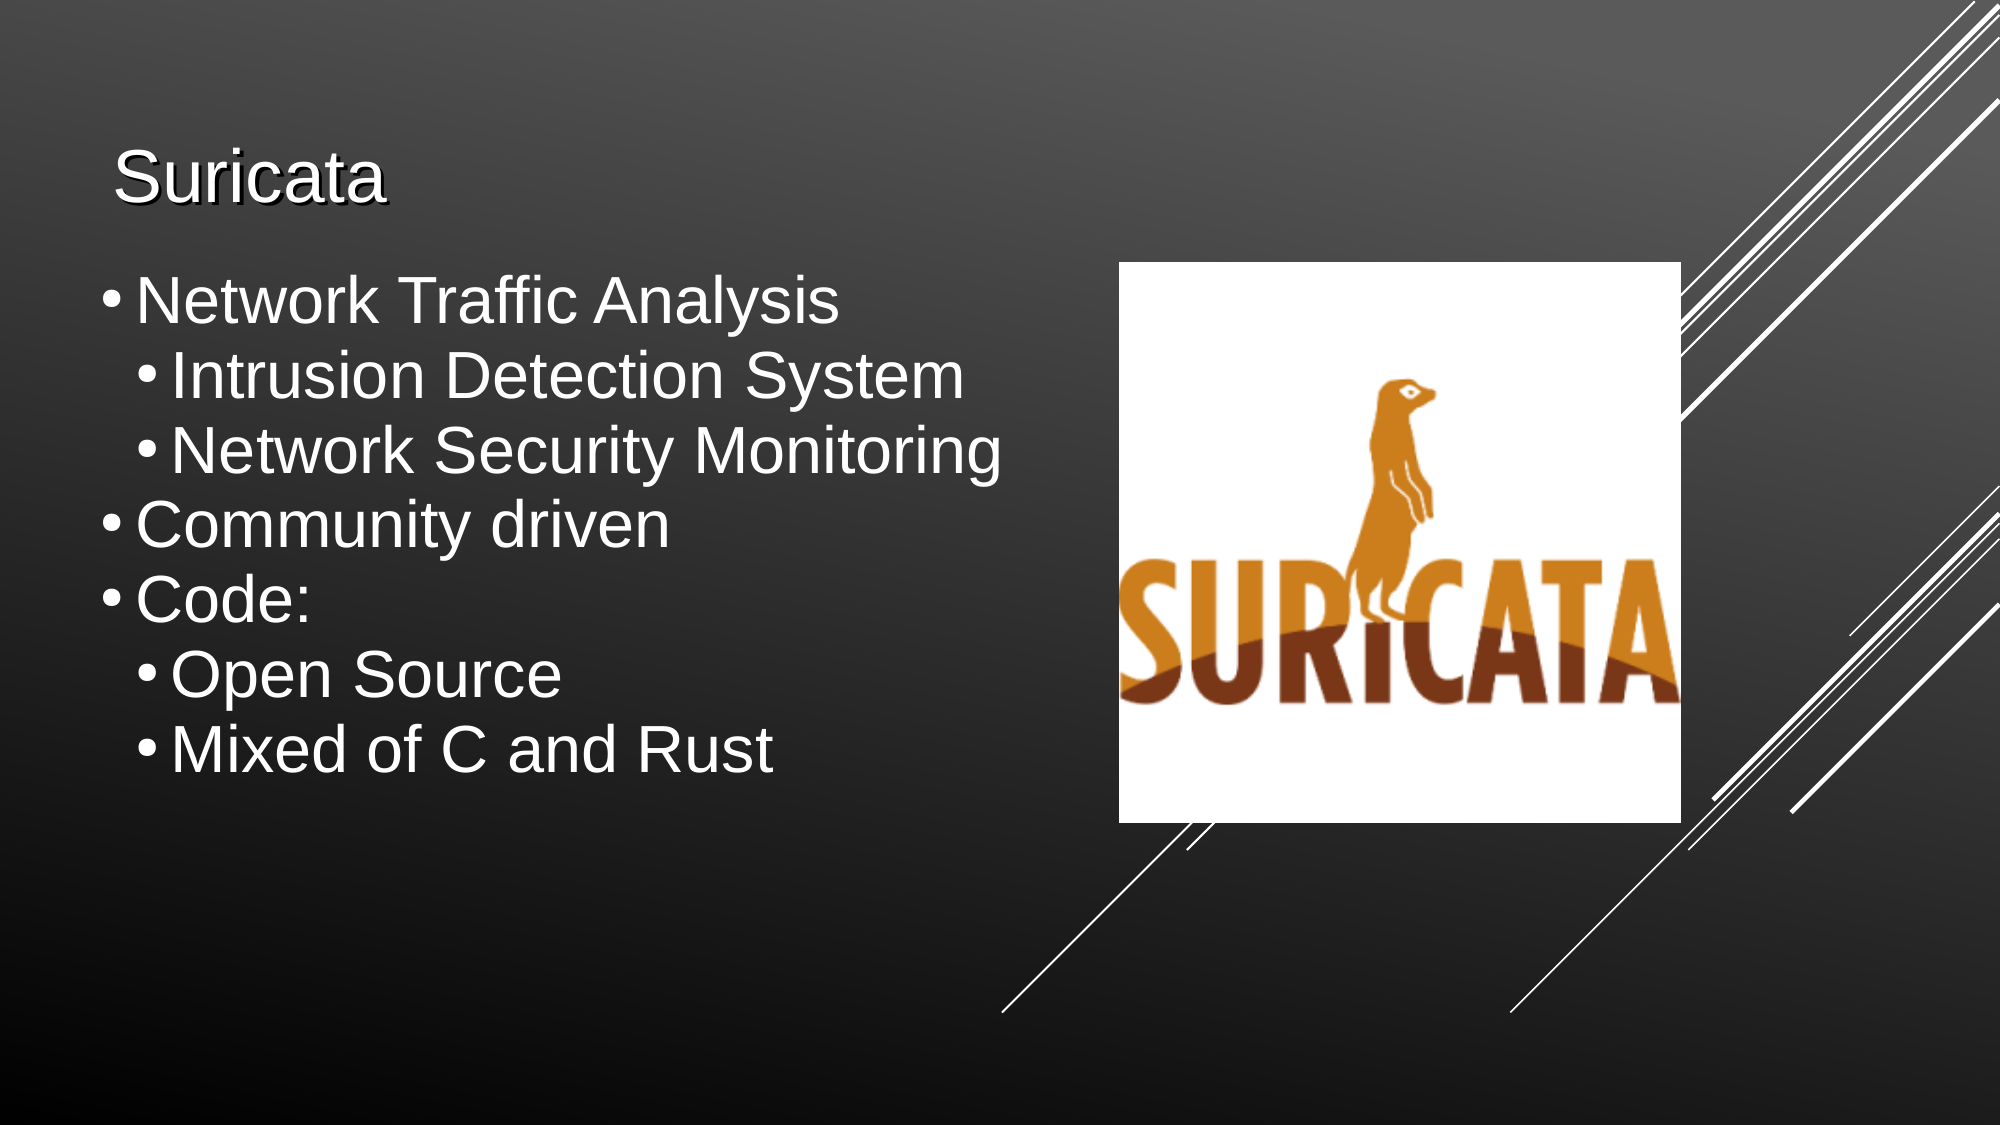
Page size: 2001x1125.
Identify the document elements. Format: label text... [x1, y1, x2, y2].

picture [1119, 262, 1681, 823]
subtitle Network Traffic Analysis Intrusion Detection System Network Security Monitoring Community driven Code: Open Source Mixed of C and Rust [99, 263, 1900, 916]
title Suricata [112, 112, 1621, 240]
